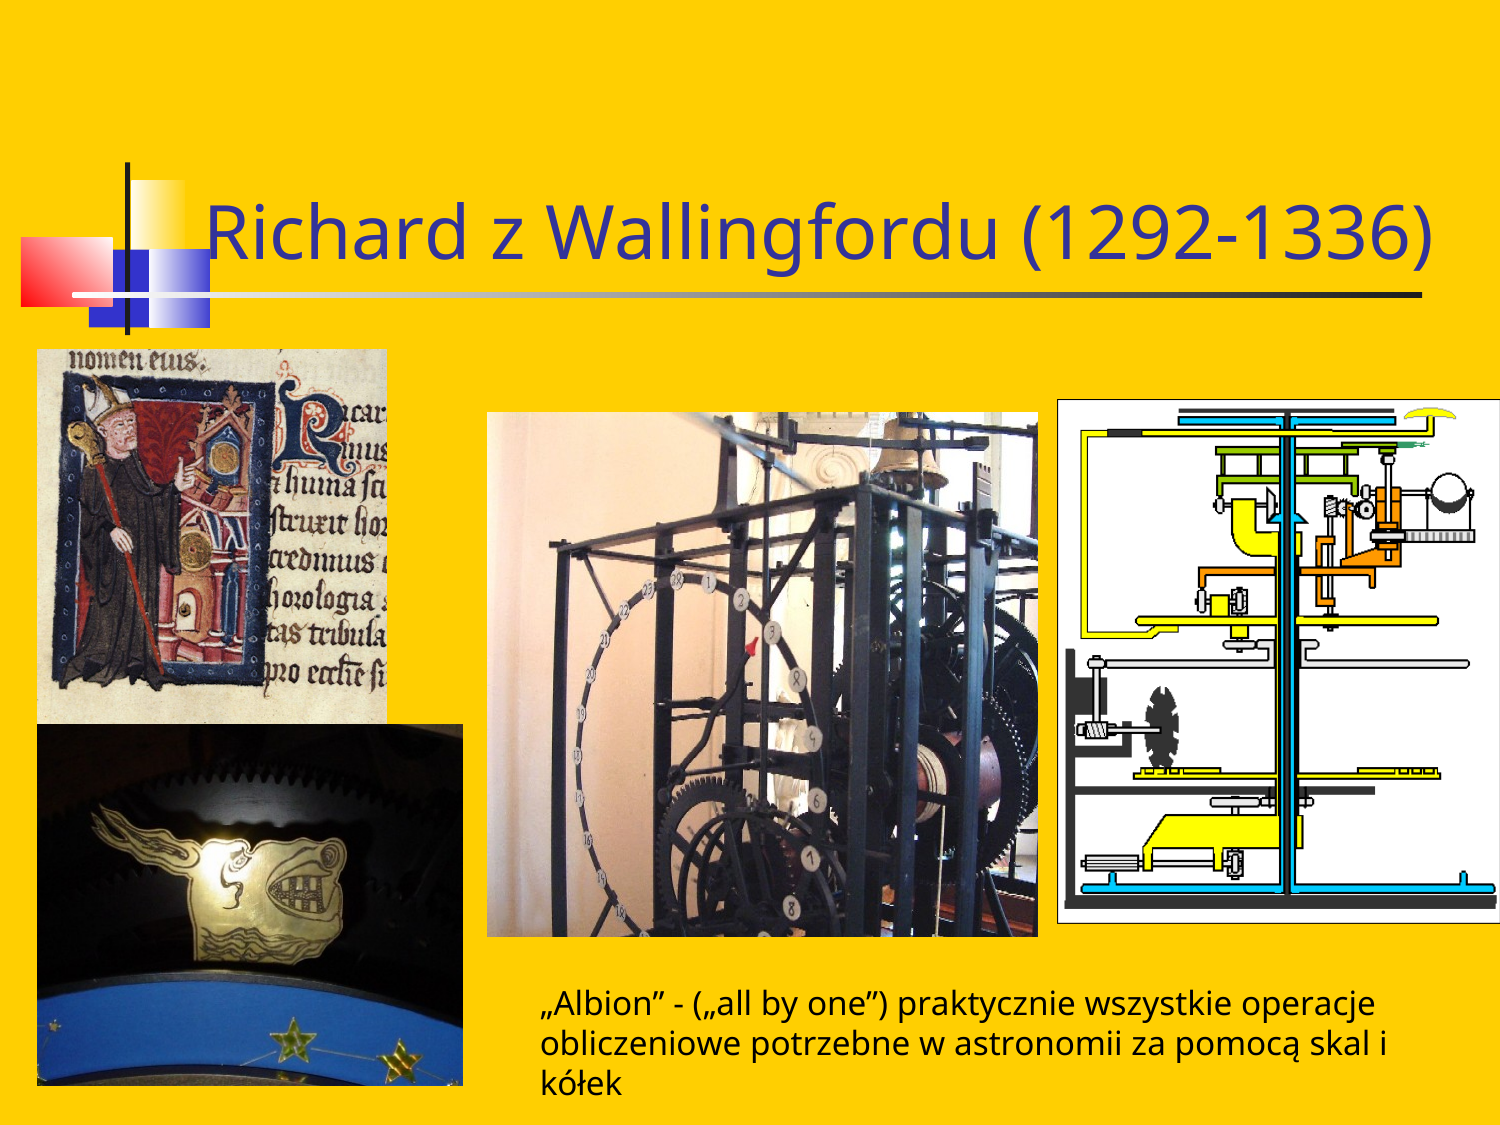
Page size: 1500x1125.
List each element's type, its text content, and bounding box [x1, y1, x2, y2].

text_box „Albion” - („all by one”) praktycznie wszystkie operacje obliczeniowe potrzebne w astronomii za pomocą skal i kółek [524, 974, 1476, 1111]
title Richard z Wallingfordu (1292-1336) [188, 93, 1468, 289]
picture [37, 349, 463, 1086]
picture [1056, 399, 1500, 925]
picture [487, 412, 1038, 937]
